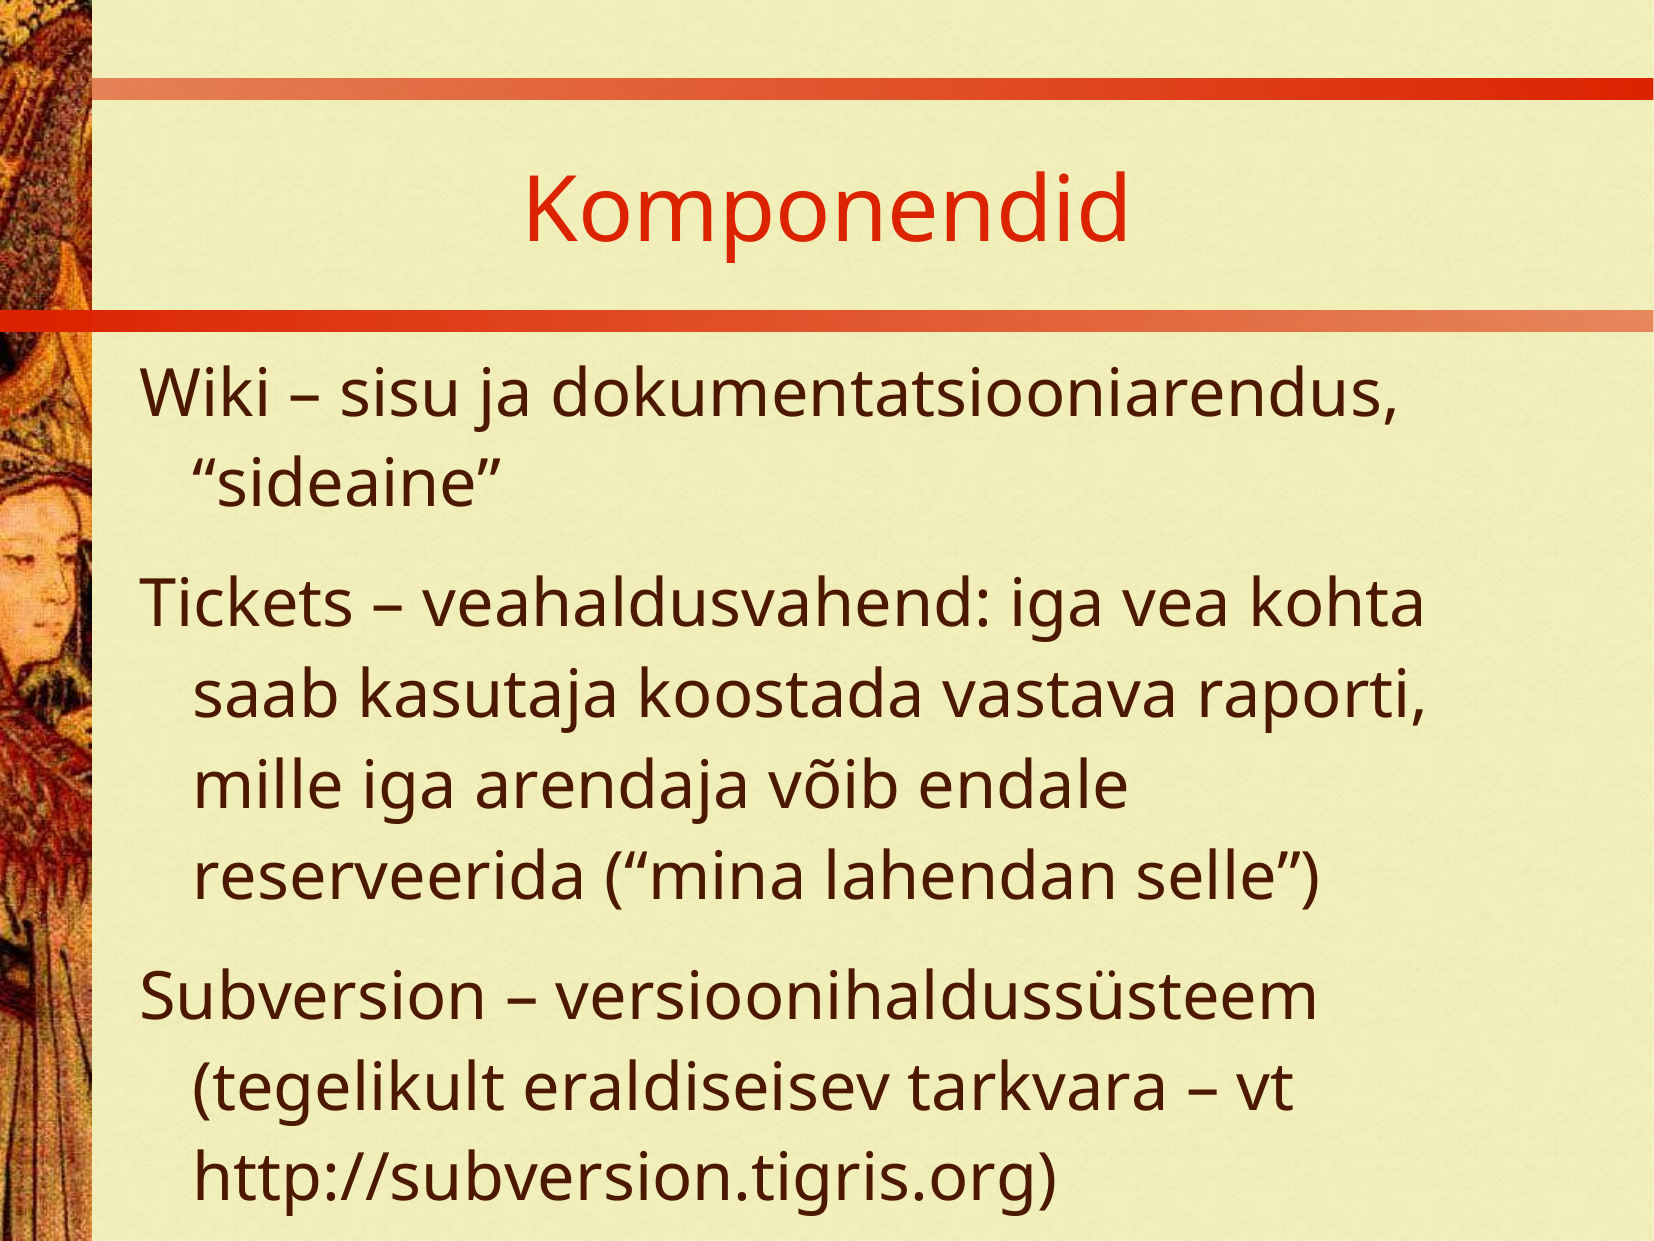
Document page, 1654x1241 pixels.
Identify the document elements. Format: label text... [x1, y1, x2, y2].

title Komponendid [121, 102, 1534, 311]
picture [0, 332, 1654, 1241]
picture [0, 0, 1654, 310]
list Wiki – sisu ja dokumentatsiooniarendus, “sideaine” Tickets – veahaldusvahend: iga vea kohta saab kasutaja koostada vastava raporti, mille iga arendaja võib endale reserveerida (“mina lahendan selle”) Subversion – versioonihaldussüsteem (tegelikult eraldiseisev tarkvara – vt http://subversion.tigris.org) [121, 344, 1534, 1127]
